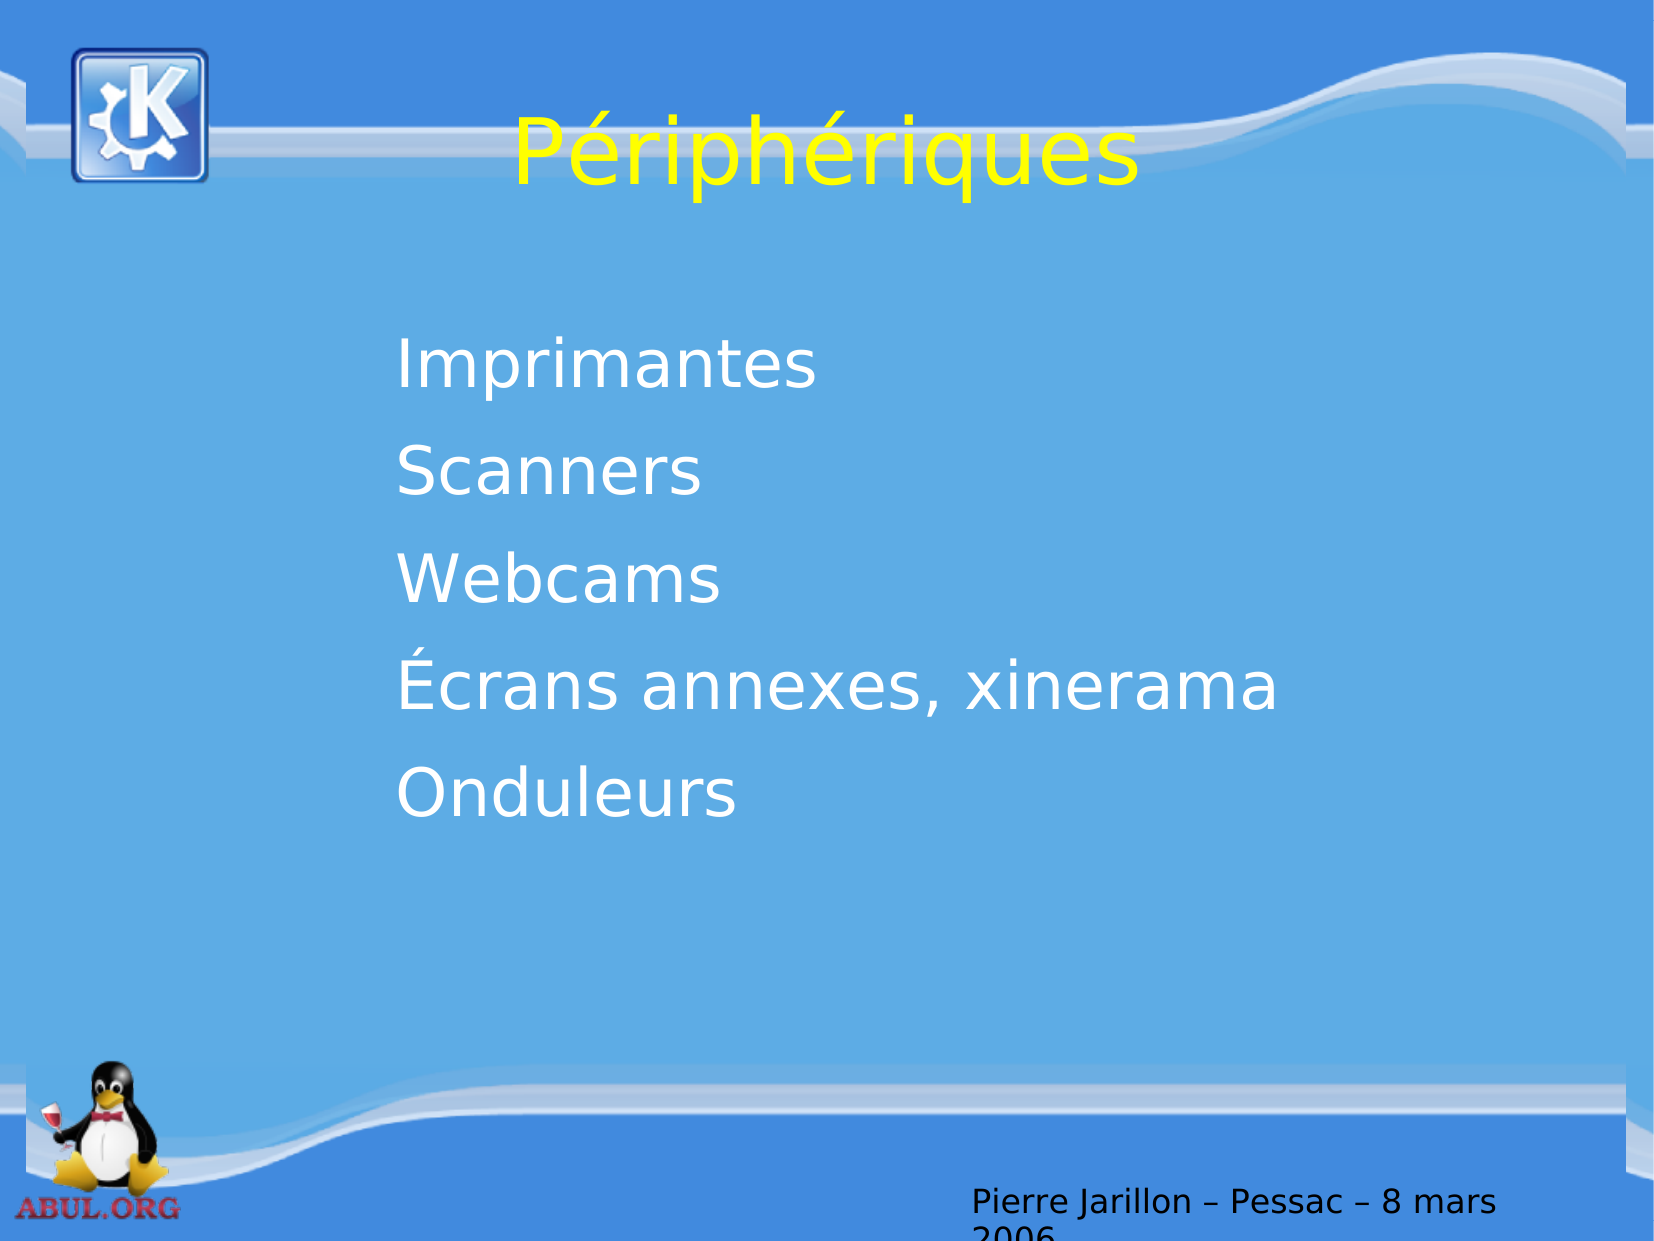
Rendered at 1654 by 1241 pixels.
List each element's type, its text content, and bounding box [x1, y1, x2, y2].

picture [1019, 1229, 1029, 1241]
picture [1009, 1229, 1017, 1241]
picture [1030, 1229, 1040, 1241]
list Imprimantes Scanners Webcams Écrans annexes, xinerama Onduleurs [377, 325, 1388, 1034]
picture [985, 1229, 996, 1241]
title Périphériques [82, 49, 1571, 257]
text_box Pierre Jarillon – Pessac – 8 mars 2006 [956, 1175, 1607, 1229]
picture [0, 0, 1654, 1241]
picture [998, 1229, 1008, 1241]
